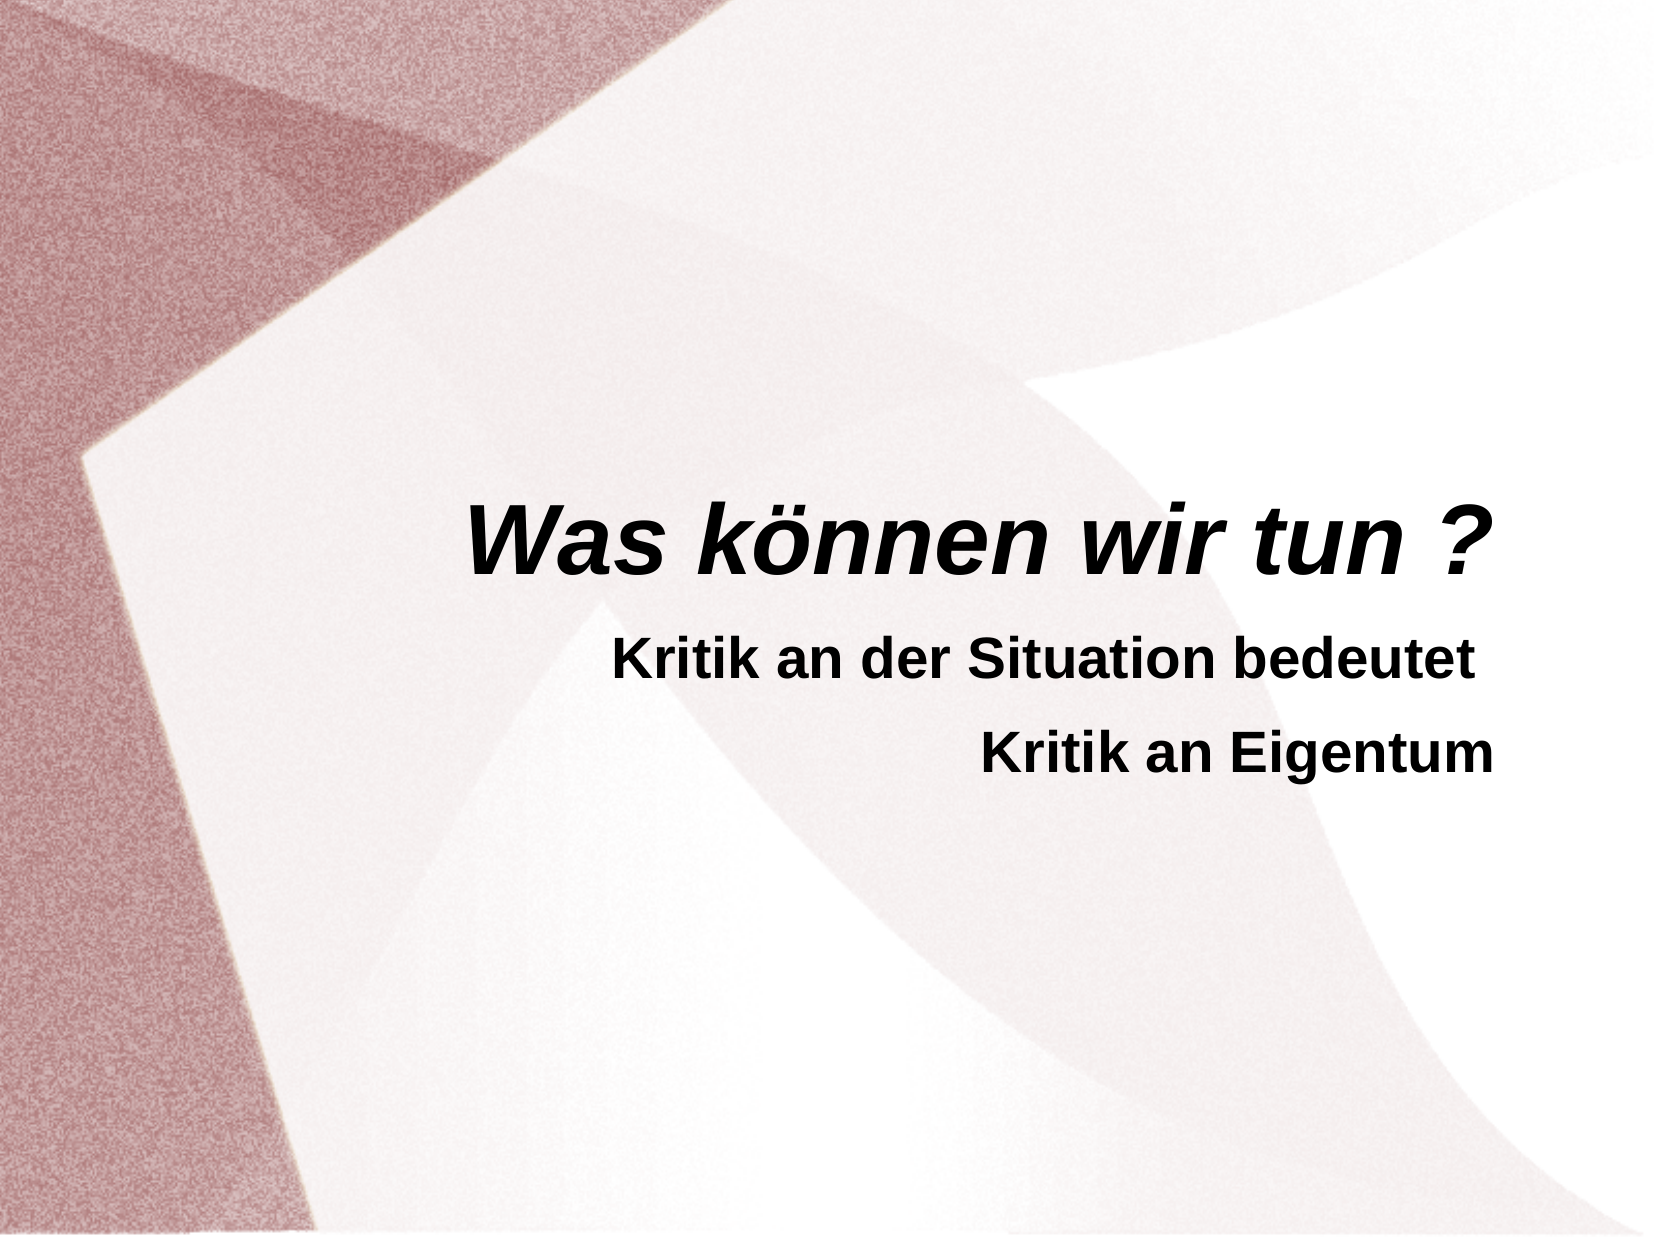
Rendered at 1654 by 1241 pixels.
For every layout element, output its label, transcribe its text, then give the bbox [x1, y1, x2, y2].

list Was können wir tun ? Kritik an der Situation bedeutet Kritik an Eigentum [94, 484, 1571, 1083]
picture [0, 0, 1654, 1241]
